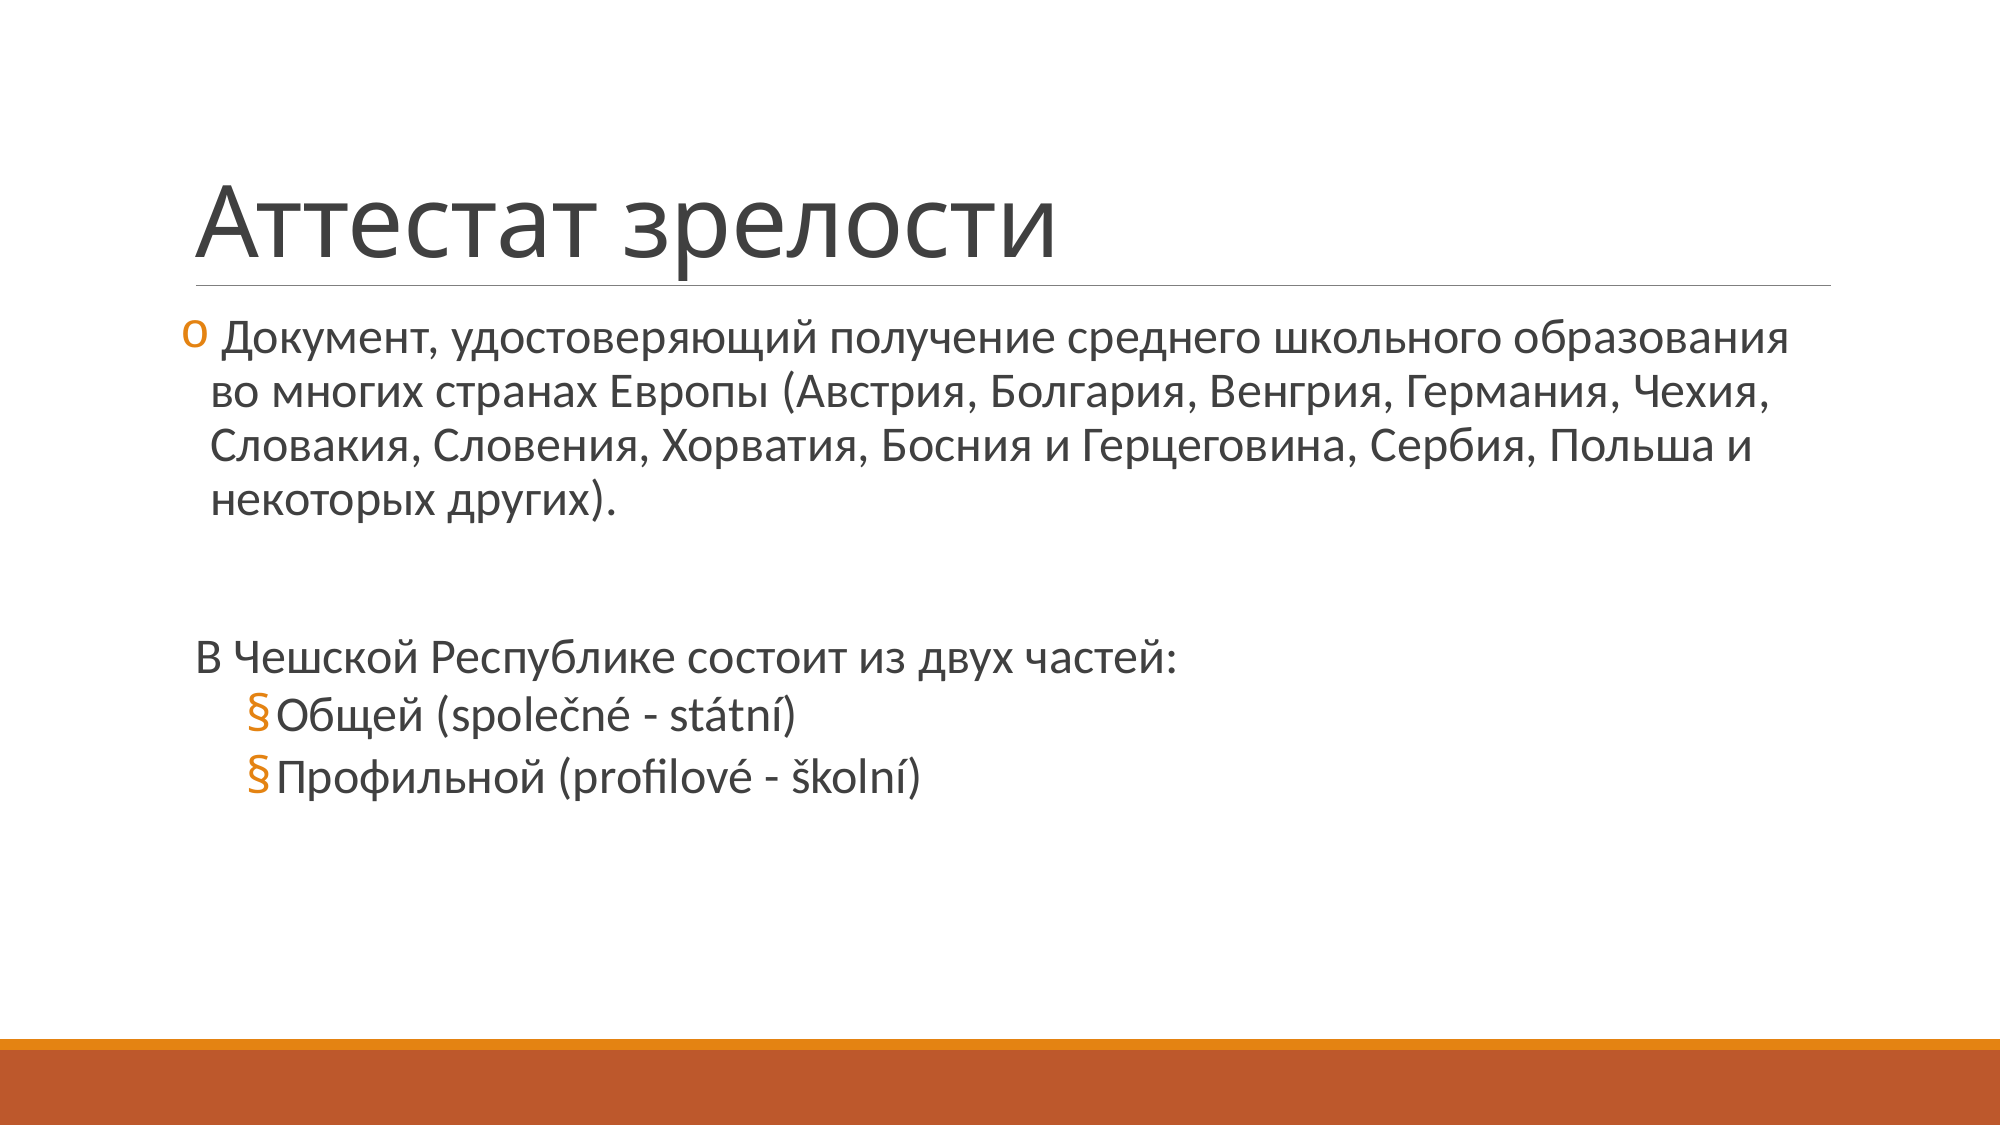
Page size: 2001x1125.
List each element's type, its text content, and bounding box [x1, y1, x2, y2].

list Документ, удостоверяющий получение среднего школьного образования во многих странах Европы (Австрия, Болгария, Венгрия, Германия, Чехия, Словакия, Словения, Хорватия, Босния и Герцеговина, Сербия, Польша и некоторых других). В Чешской Республике состоит из двух частей: Общей (společné - státní) Профильной (profilové - školní) [180, 302, 1831, 963]
title Аттестат зрелости [180, 47, 1831, 286]
